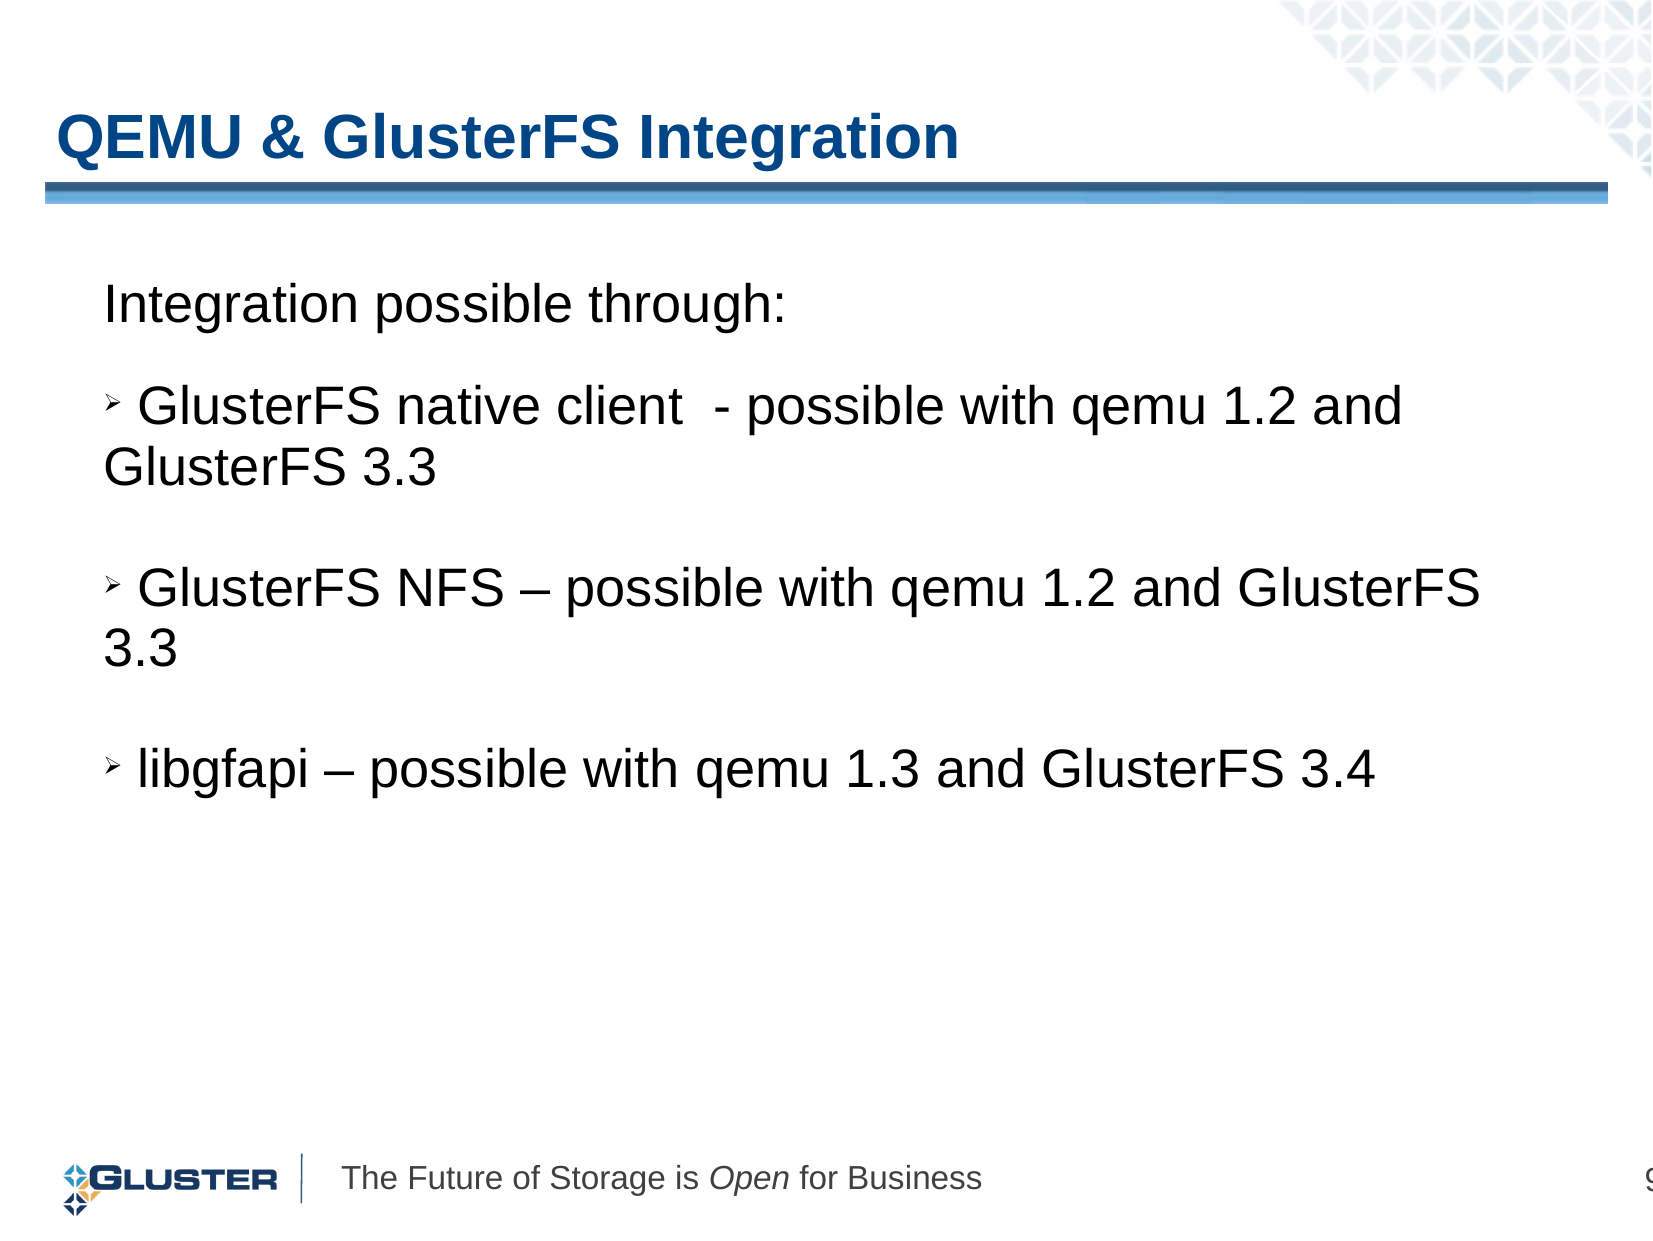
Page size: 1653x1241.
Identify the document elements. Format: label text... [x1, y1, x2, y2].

picture [45, 0, 1652, 204]
text_box QEMU & GlusterFS Integration [41, 94, 1400, 180]
text_box Integration possible through: GlusterFS native client - possible with qemu 1.2 and GlusterFS 3.3 GlusterFS NFS – possible with qemu 1.2 and GlusterFS 3.3 libgfapi – possible with qemu 1.3 and GlusterFS 3.4 [88, 265, 1506, 1152]
picture [38, 1145, 292, 1237]
